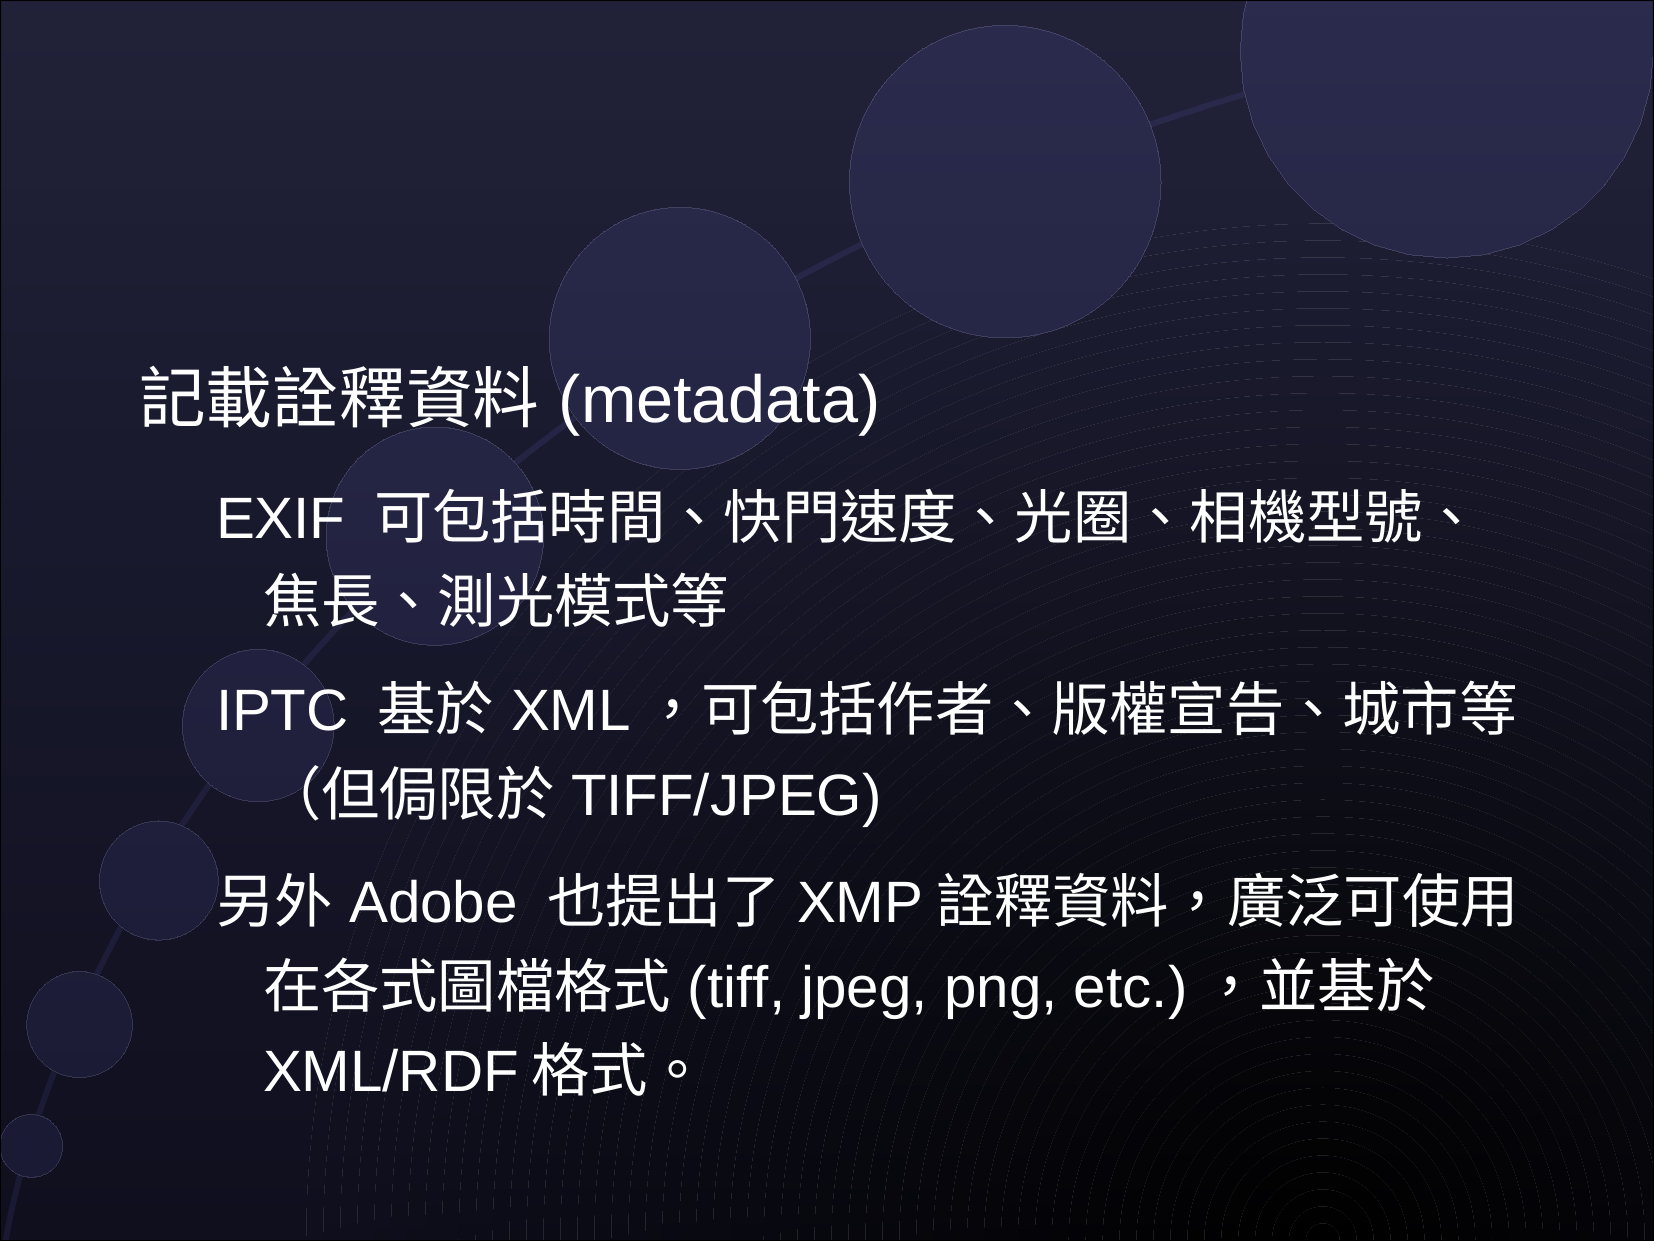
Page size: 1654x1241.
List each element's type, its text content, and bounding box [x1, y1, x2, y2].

list 記載詮釋資料(metadata) EXIF 可包括時間、快門速度、光圈、相機型號、焦長、測光模式等 IPTC 基於XML，可包括作者、版權宣告、城市等（但侷限於TIFF/JPEG) 另外Adobe 也提出了XMP詮釋資料，廣泛可使用在各式圖檔格式(tiff, jpeg, png, etc.)，並基於XML/RDF格式。 [121, 344, 1534, 1127]
